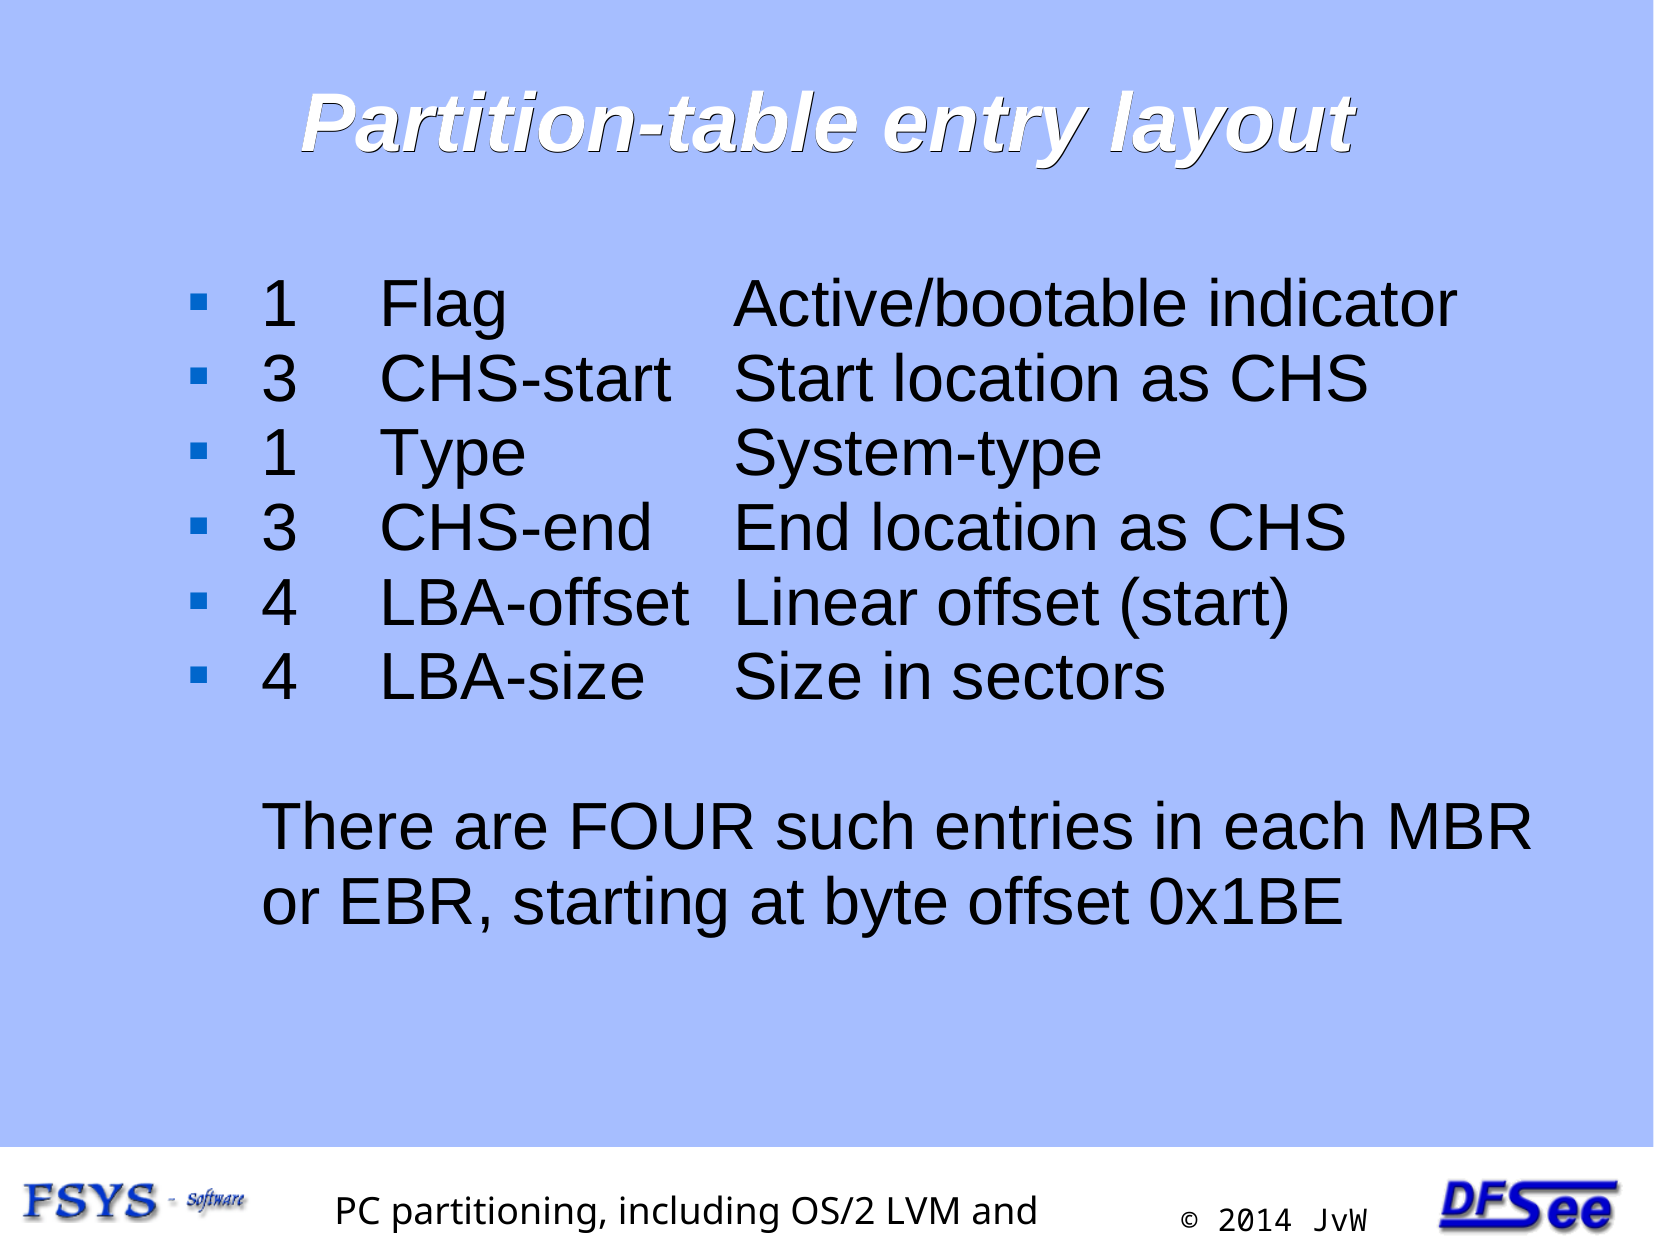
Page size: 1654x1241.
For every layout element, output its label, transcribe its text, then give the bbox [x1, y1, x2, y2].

title Partition-table entry layout [121, 19, 1534, 227]
list 1 Flag Active/bootable indicator 3 CHS-start Start location as CHS 1 Type System-type 3 CHS-end End location as CHS 4 LBA-offset Linear offset (start) 4 LBA-size Size in sectors There are FOUR such entries in each MBR or EBR, starting at byte offset 0x1BE [178, 265, 1570, 1147]
picture [18, 1178, 254, 1223]
picture [1434, 1177, 1623, 1241]
